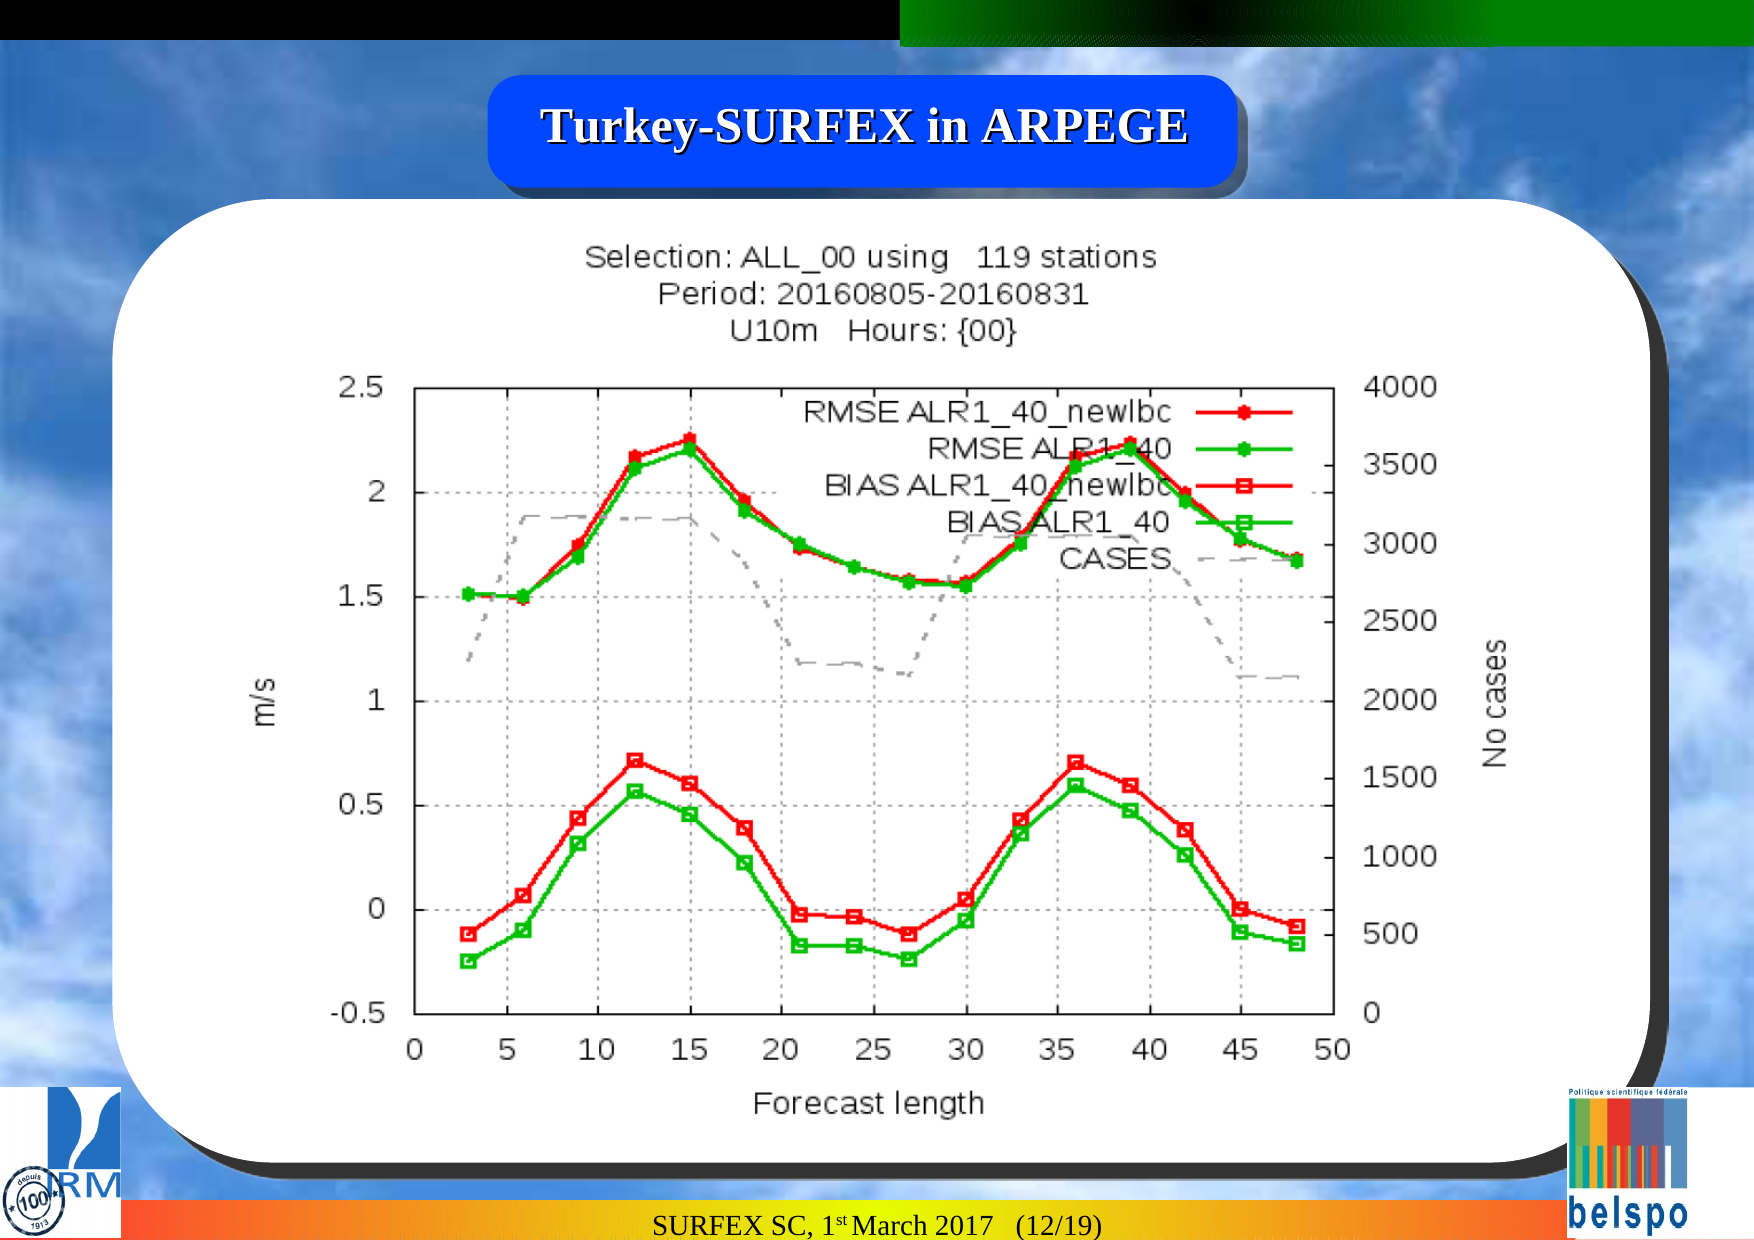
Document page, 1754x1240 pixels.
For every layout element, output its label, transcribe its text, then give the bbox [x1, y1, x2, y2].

text_box [487, 75, 1238, 188]
picture [0, 40, 1754, 1238]
text_box [0, 0, 1754, 47]
text_box [112, 199, 1651, 1163]
text_box SURFEX SC, 1st March 2017 (12/19) [0, 1200, 1575, 1240]
text_box [1575, 1087, 1754, 1240]
text_box Turkey-SURFEX in ARPEGE [525, 75, 1276, 160]
